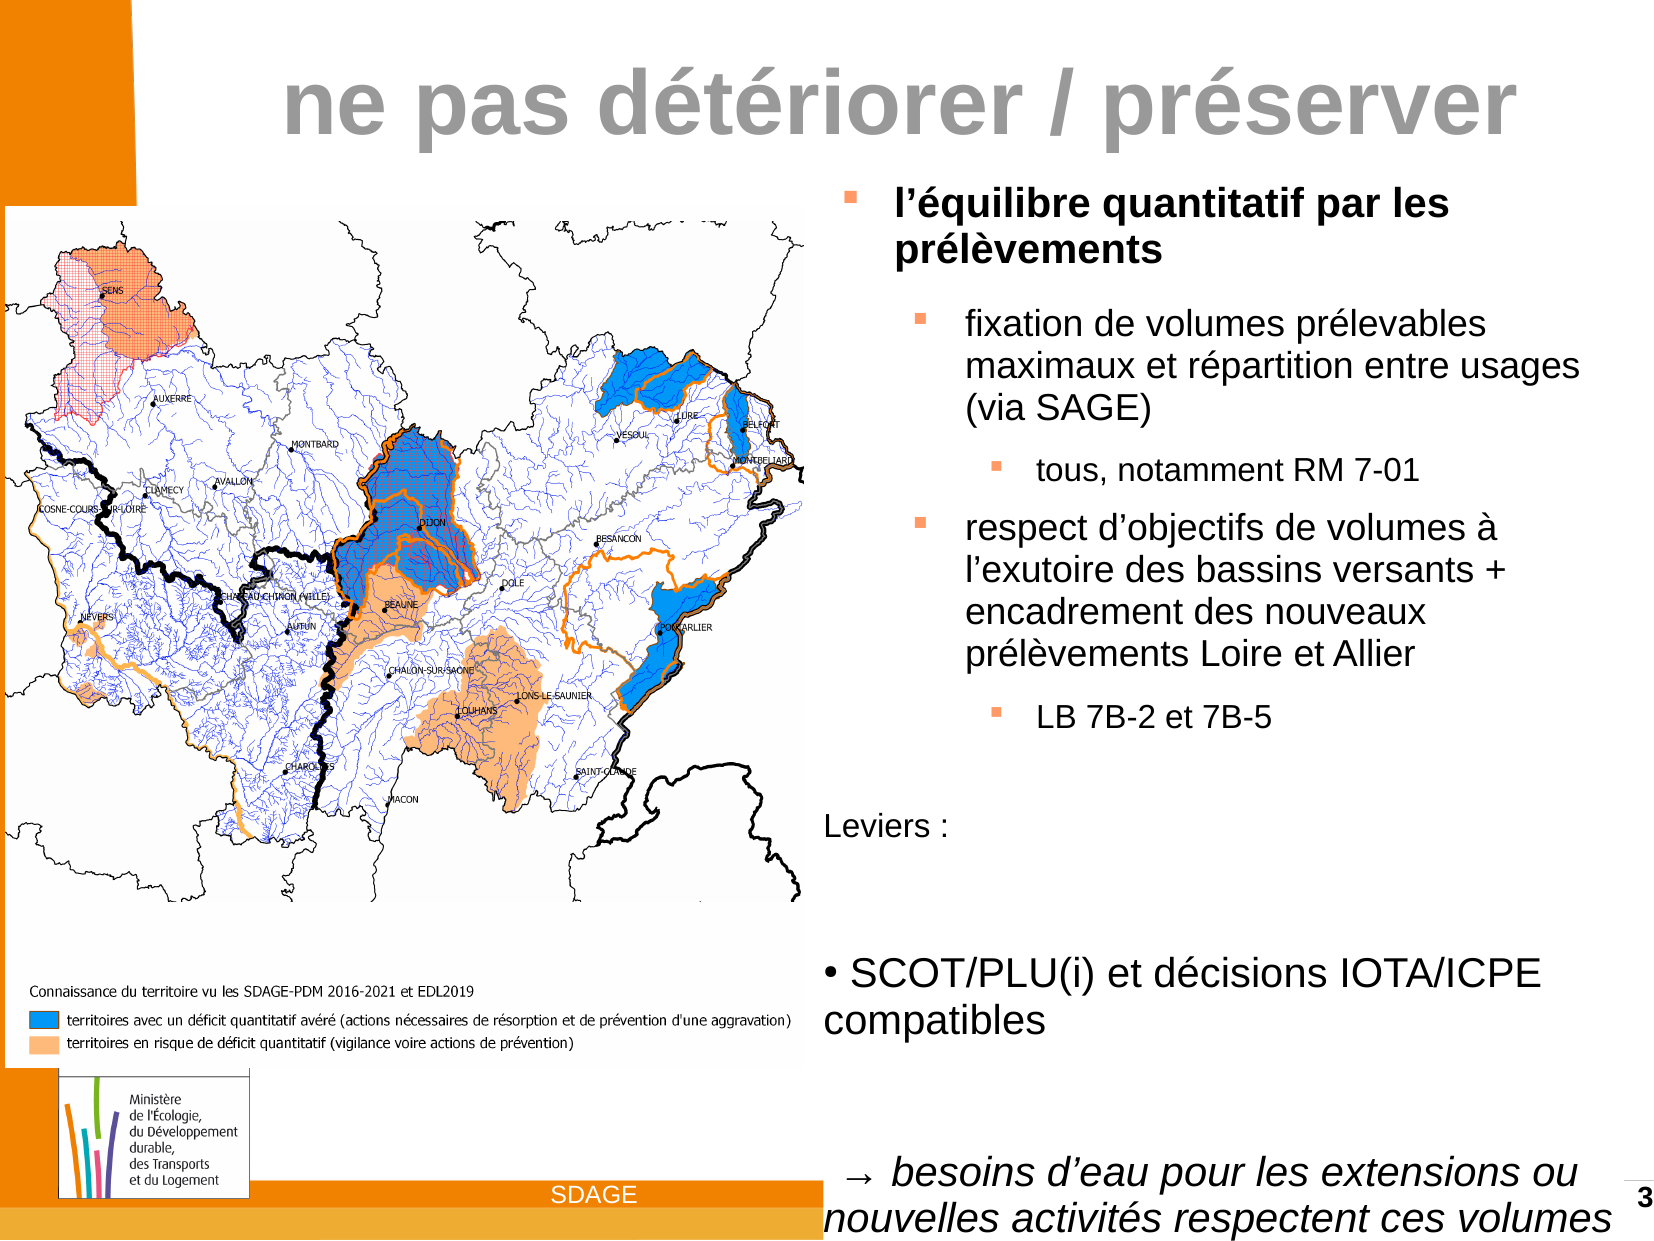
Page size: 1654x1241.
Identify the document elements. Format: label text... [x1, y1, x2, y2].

list l’équilibre quantitatif par les prélèvements fixation de volumes prélevables maximaux et répartition entre usages (via SAGE) tous, notamment RM 7-01 respect d’objectifs de volumes à l’exutoire des bassins versants + encadrement des nouveaux prélèvements Loire et Allier LB 7B-2 et 7B-5 Leviers : SCOT/PLU(i) et décisions IOTA/ICPE compatibles → besoins d’eau pour les extensions ou nouvelles activités respectent ces volumes et répartition → maîtrise des volumes autorisés [823, 179, 1625, 1241]
picture [0, 0, 823, 1240]
title ne pas détériorer / préserver [147, 0, 1654, 206]
picture [1625, 206, 1654, 1240]
